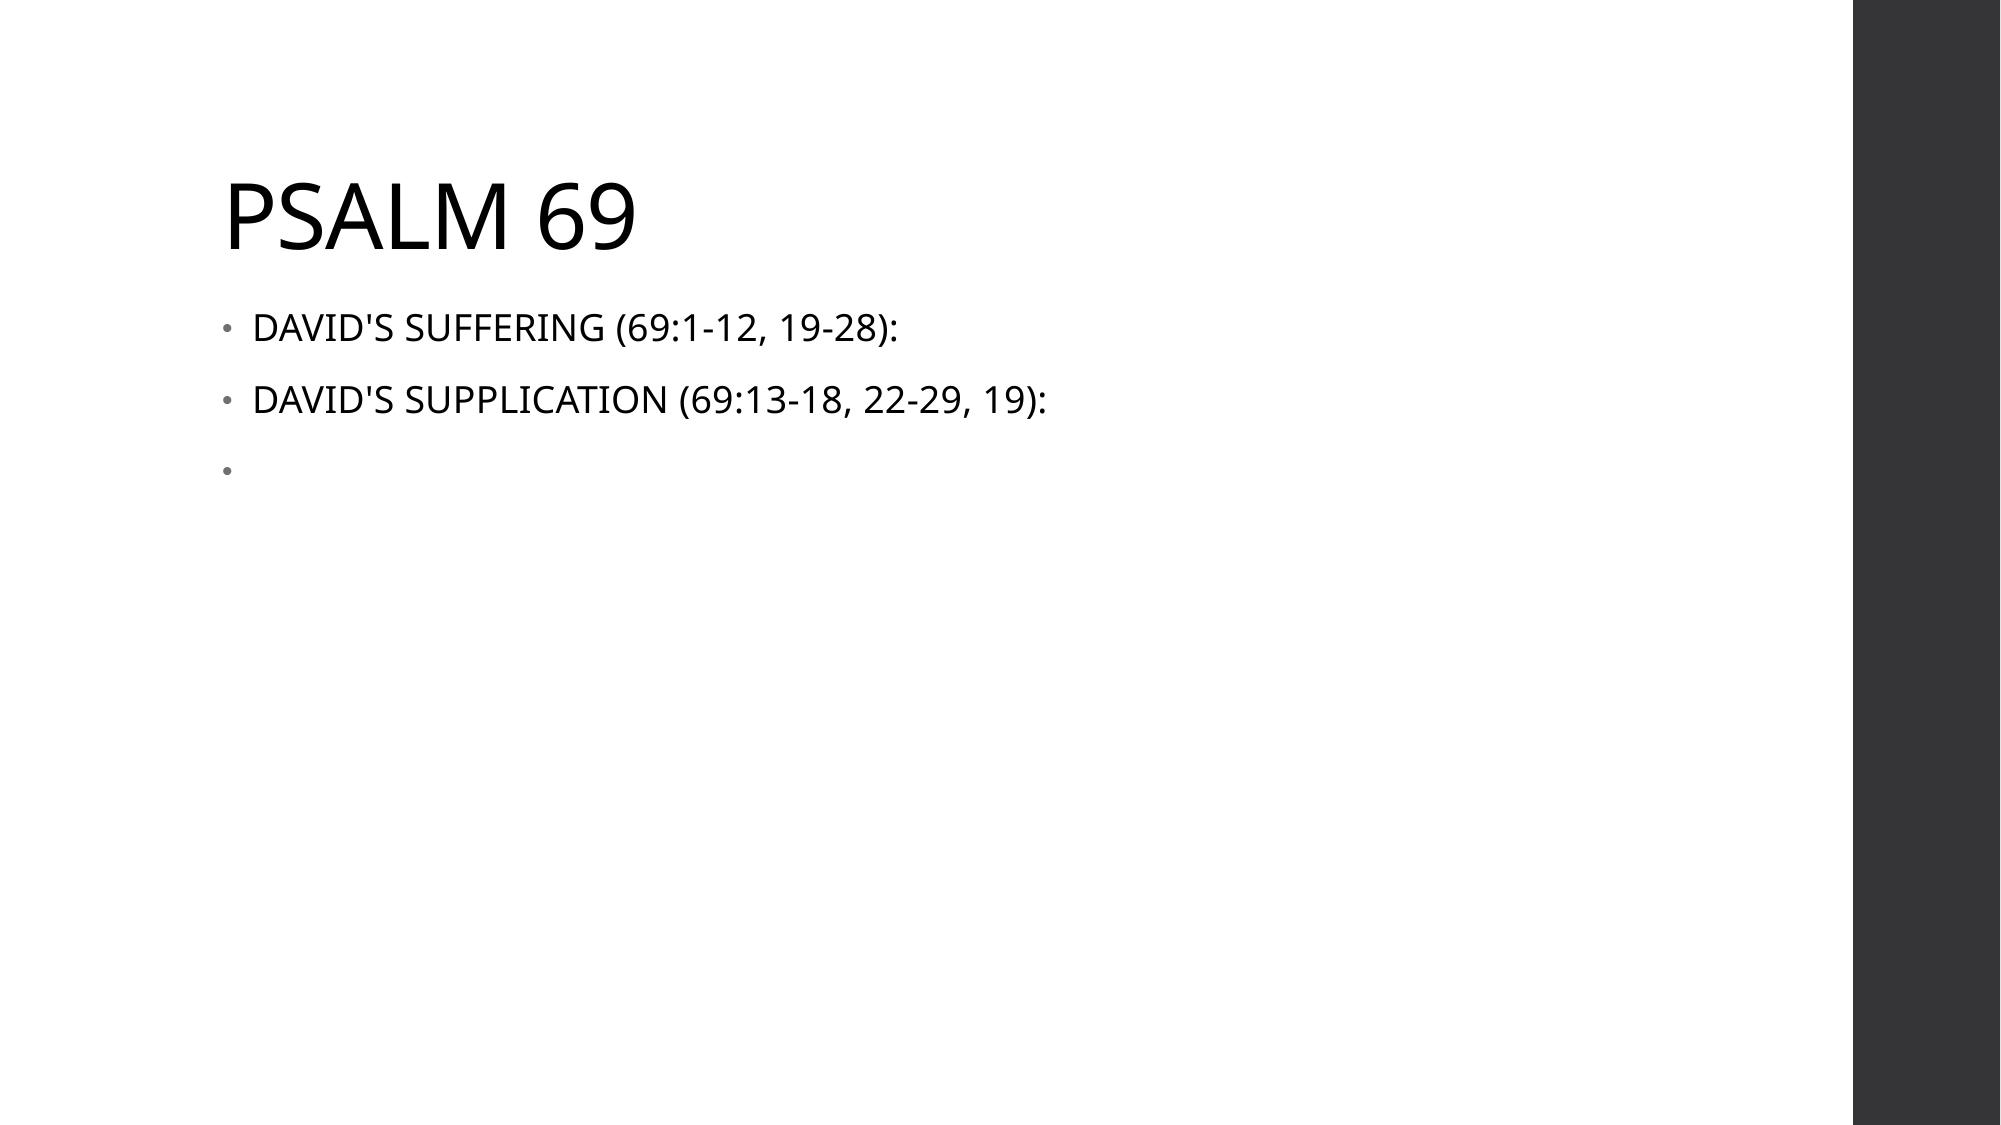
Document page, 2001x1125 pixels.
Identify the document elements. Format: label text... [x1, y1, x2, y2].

title PSALM 69 [206, 60, 1797, 278]
list DAVID'S SUFFERING (69:1-12, 19-28): DAVID'S SUPPLICATION (69:13-18, 22-29, 19): [206, 299, 1617, 1014]
